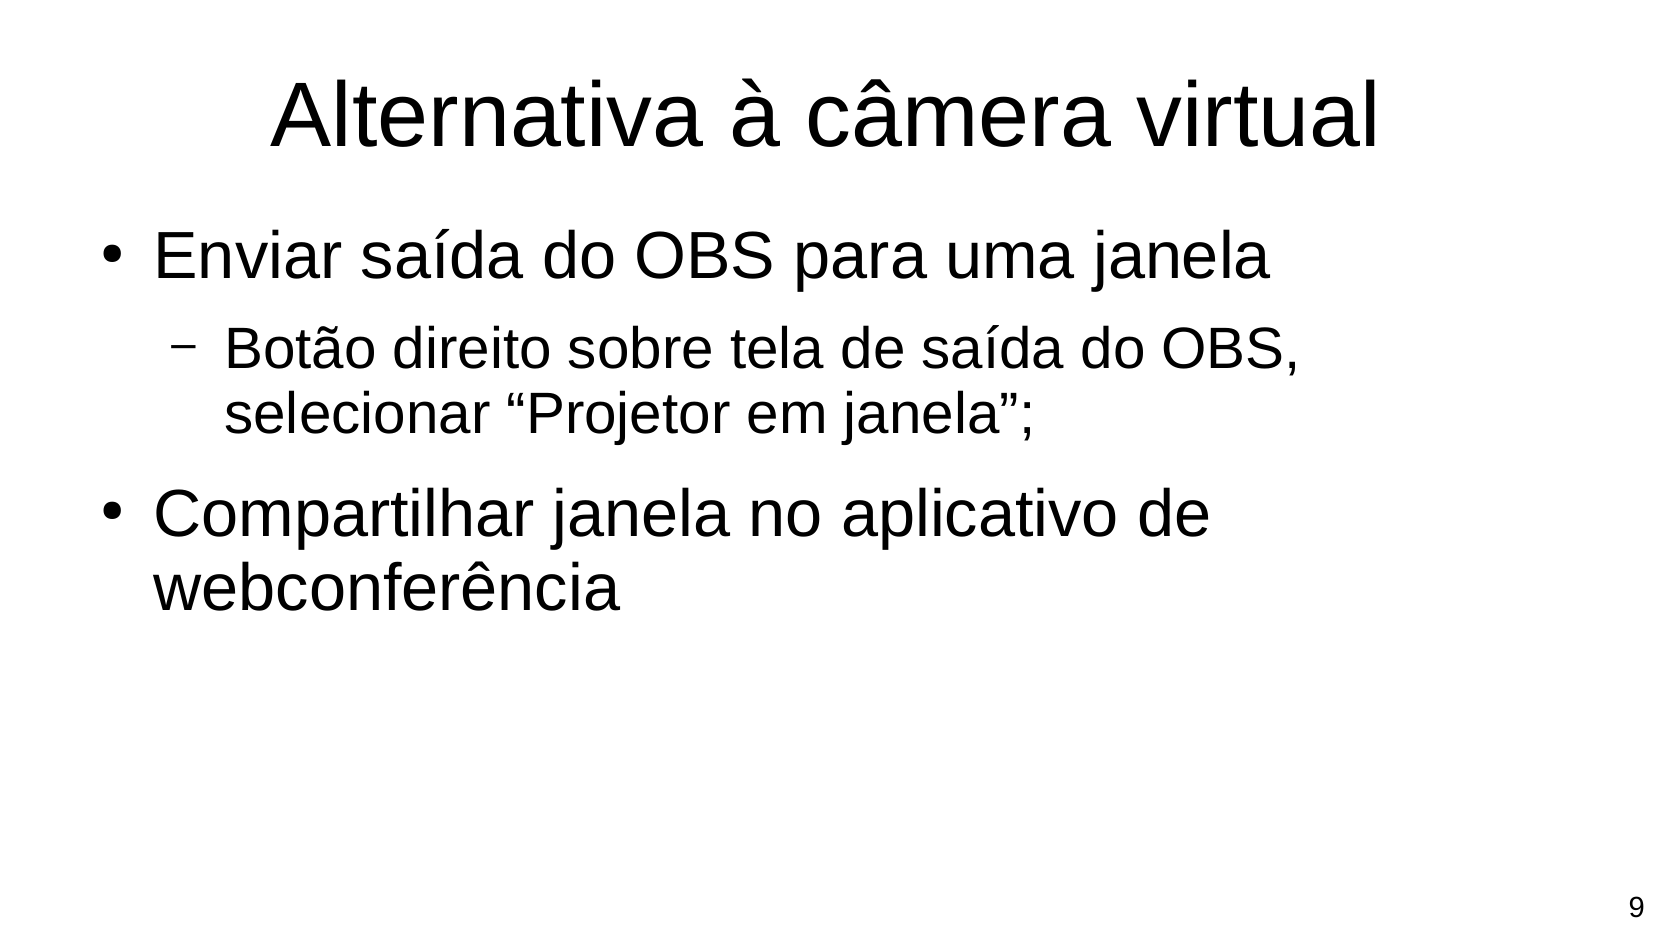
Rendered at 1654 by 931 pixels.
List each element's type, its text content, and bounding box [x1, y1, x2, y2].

list Enviar saída do OBS para uma janela Botão direito sobre tela de saída do OBS, selecionar “Projetor em janela”; Compartilhar janela no aplicativo de webconferência [82, 217, 1571, 758]
title Alternativa à câmera virtual [82, 37, 1571, 193]
